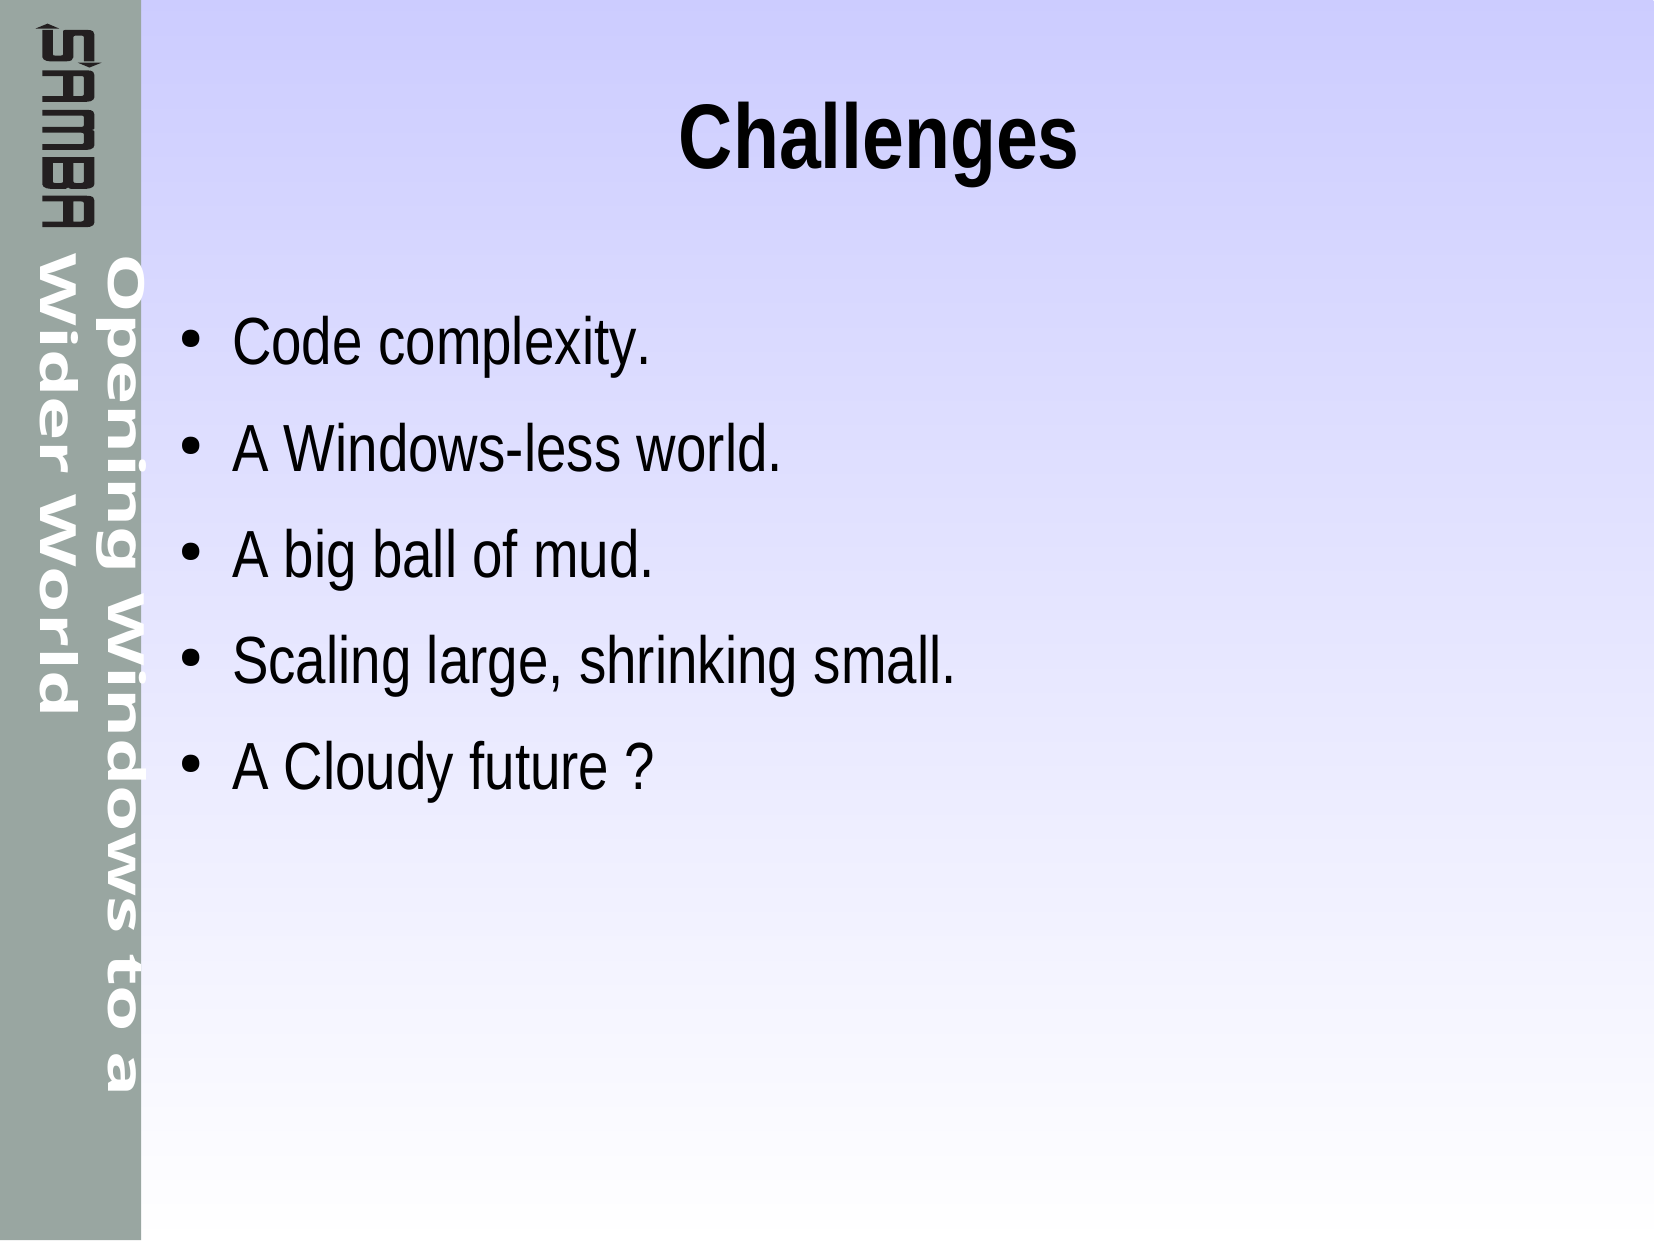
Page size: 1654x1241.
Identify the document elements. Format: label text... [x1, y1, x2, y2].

title Challenges [173, 31, 1586, 239]
list Code complexity. A Windows-less world. A big ball of mud. Scaling large, shrinking small. A Cloudy future ? [161, 302, 1574, 1211]
